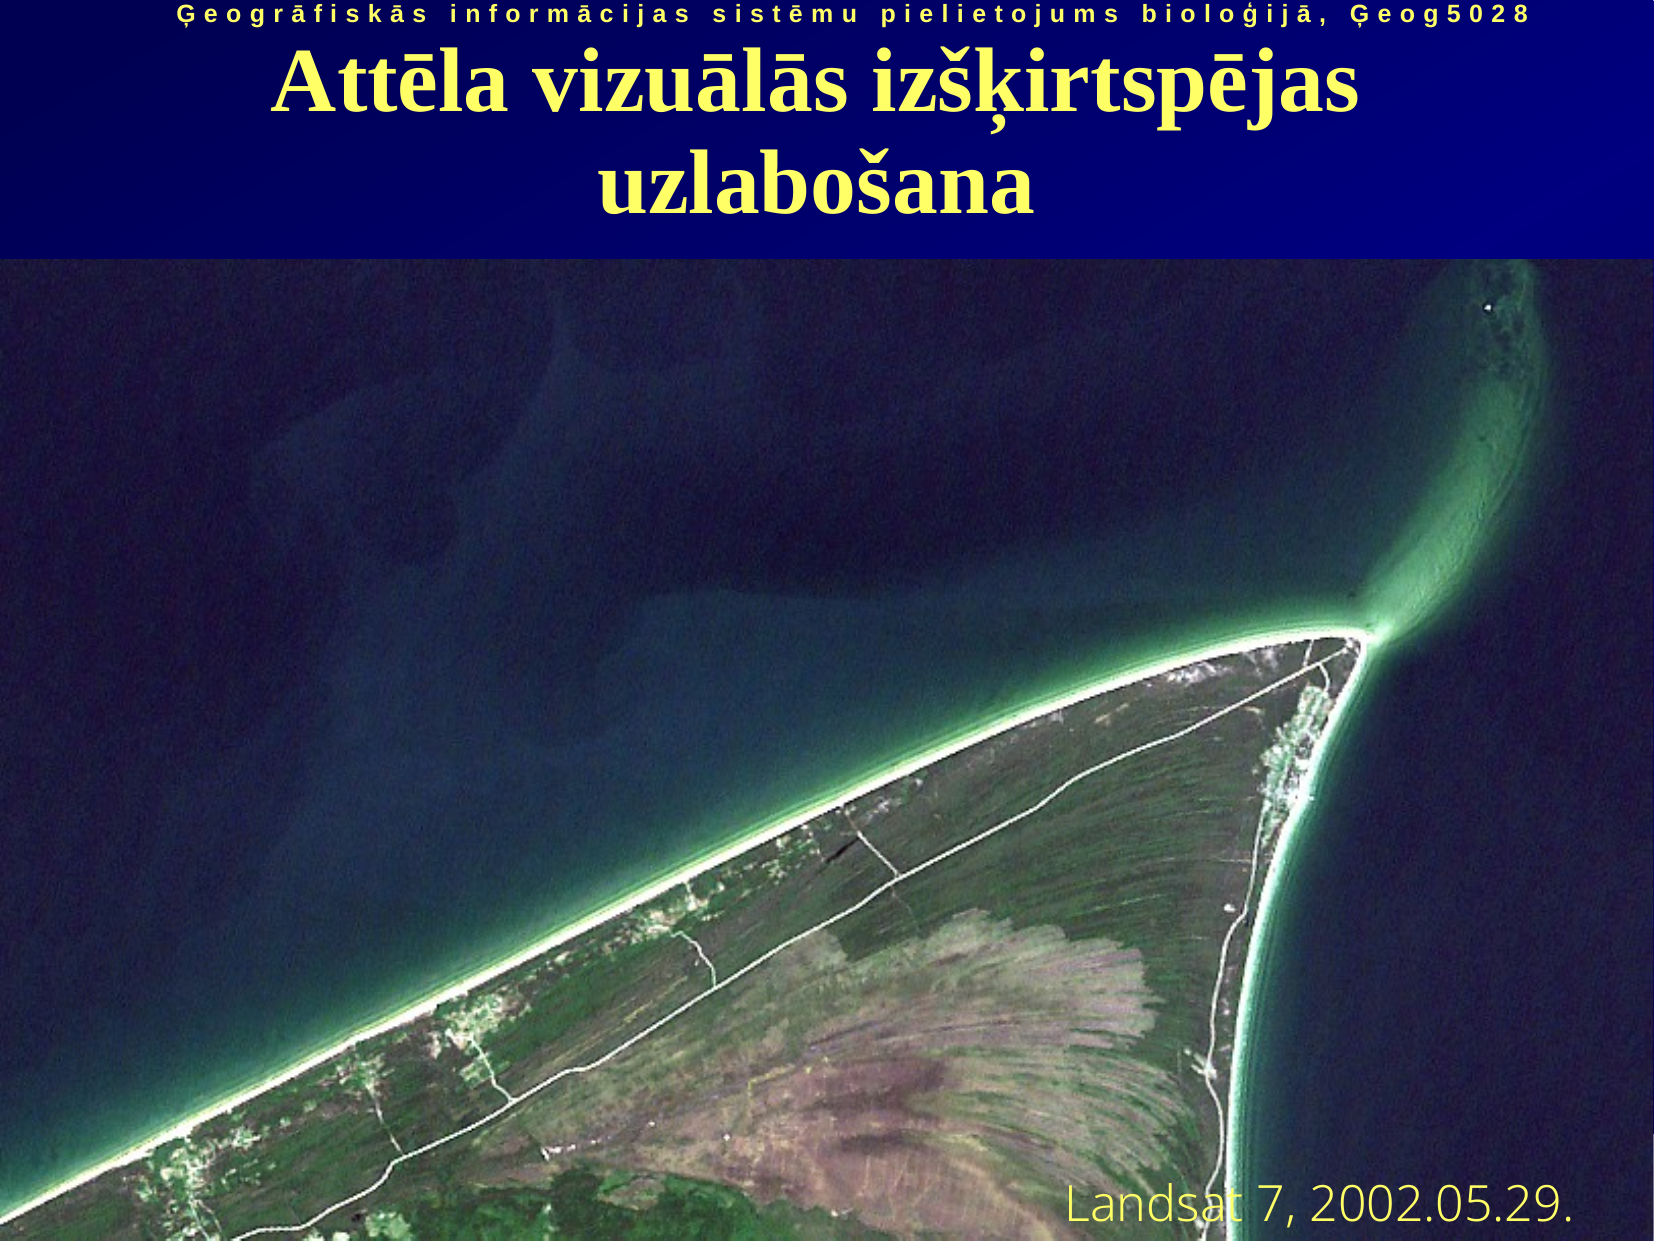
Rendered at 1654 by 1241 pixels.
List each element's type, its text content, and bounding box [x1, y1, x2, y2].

title Attēla vizuālās izšķirtspējas uzlabošana [110, 24, 1523, 240]
picture [0, 259, 1654, 1241]
text_box Landsat 7, 2002.05.29. [1011, 1167, 1637, 1225]
